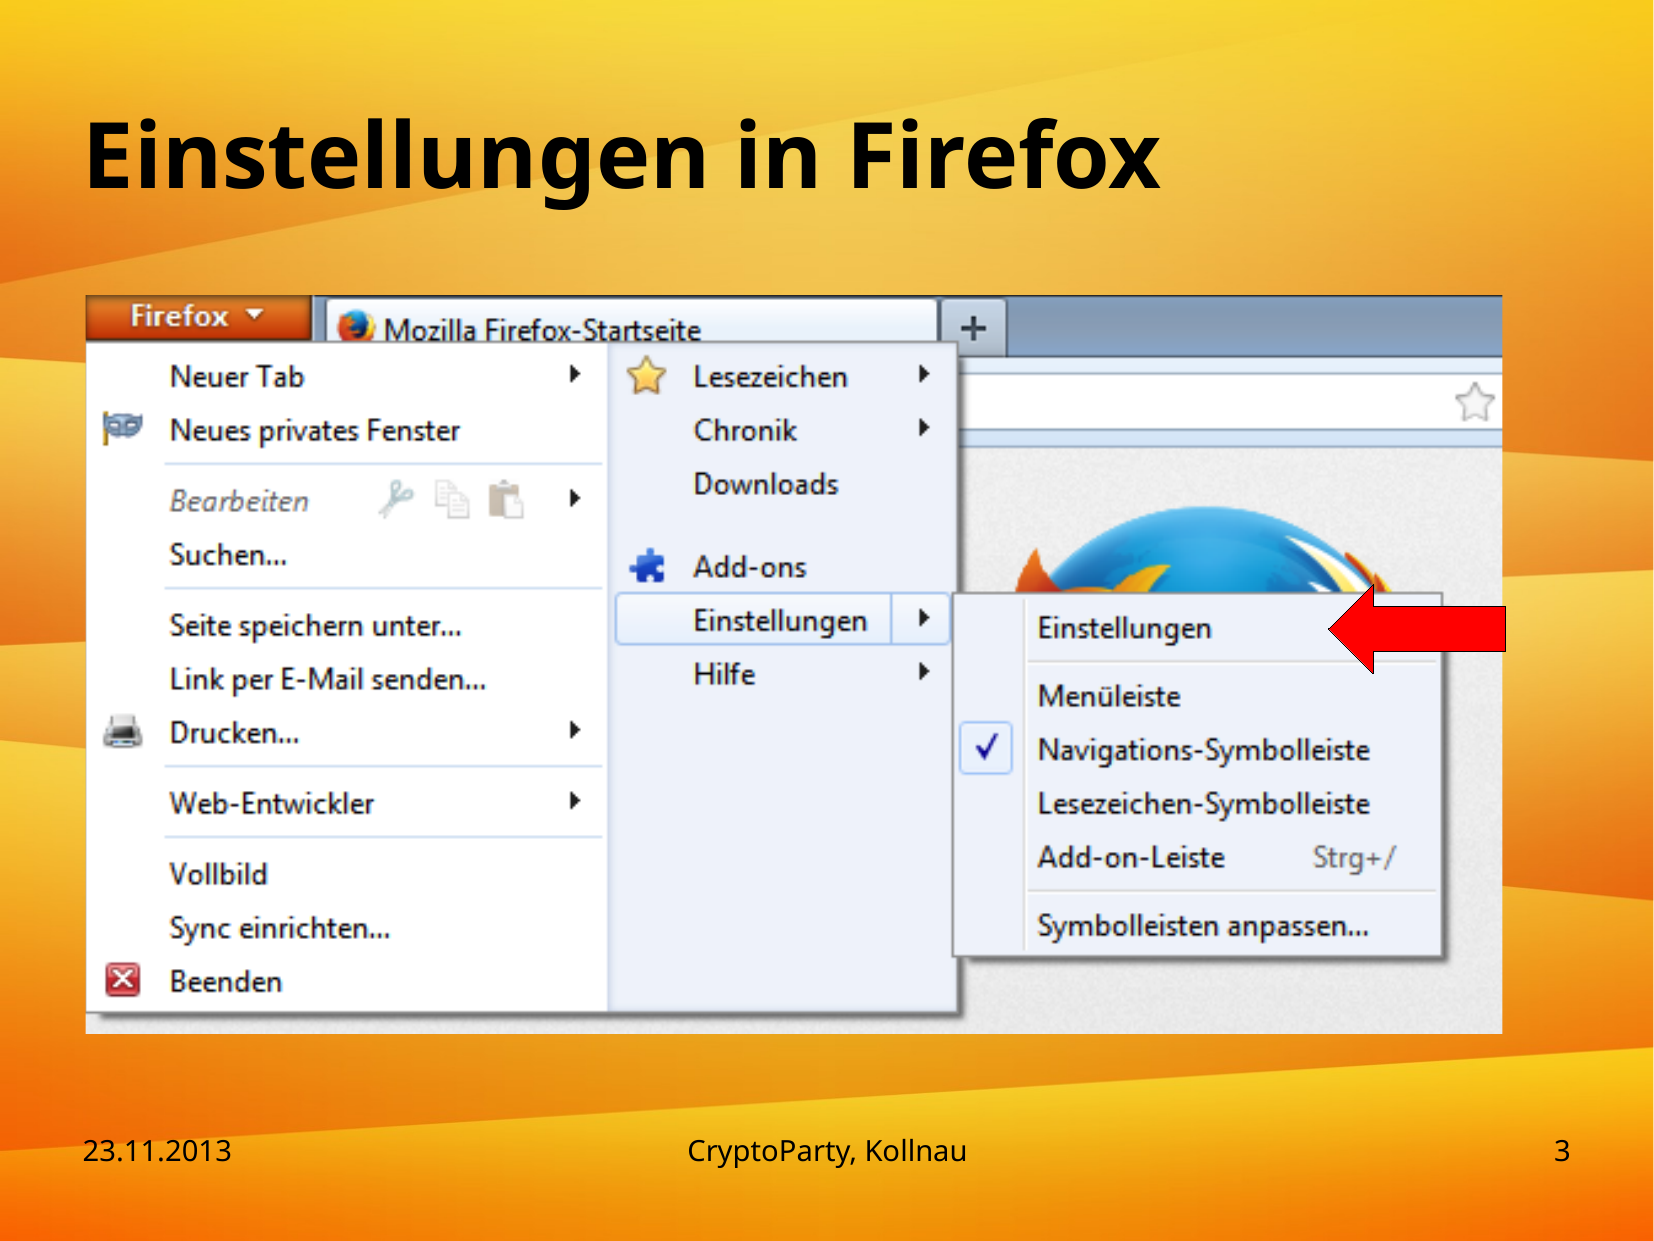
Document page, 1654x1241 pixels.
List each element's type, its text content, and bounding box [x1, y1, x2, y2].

title Einstellungen in Firefox [82, 49, 1571, 257]
picture [0, 0, 1654, 1241]
text_box [1328, 584, 1506, 674]
